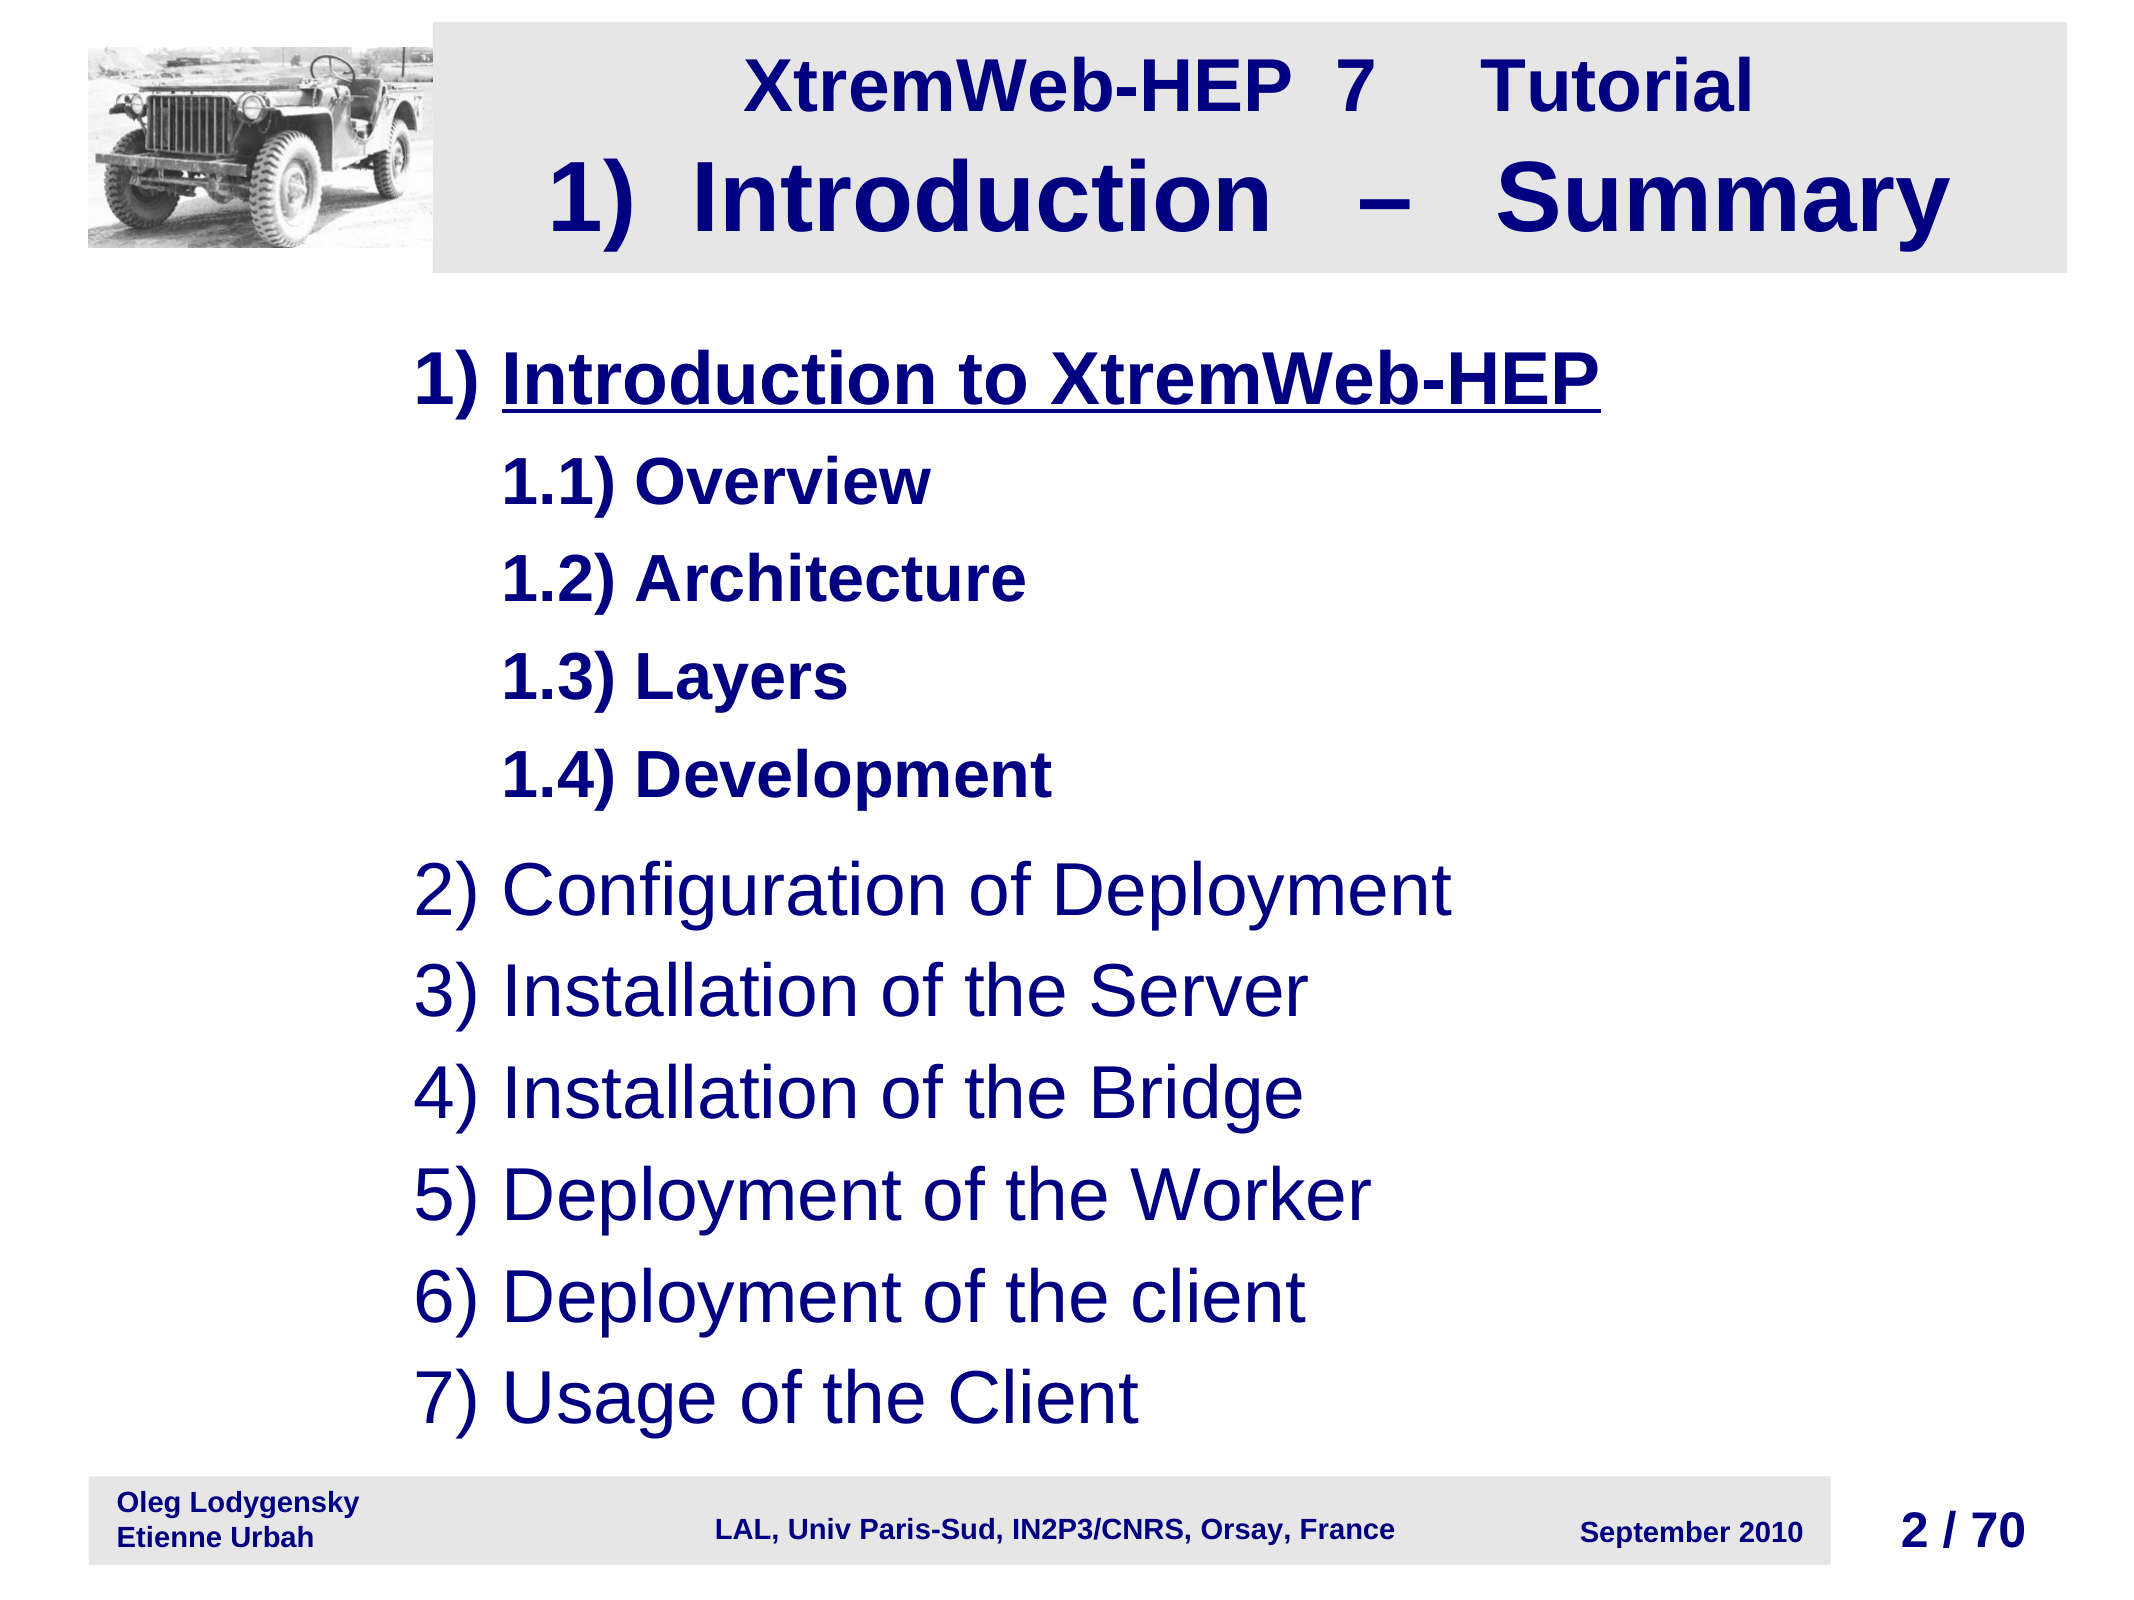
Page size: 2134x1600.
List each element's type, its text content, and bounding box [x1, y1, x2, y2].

title 1) Introduction – Summary [442, 118, 2067, 266]
text_box Introduction to XtremWeb-HEP Overview Architecture Layers Development Configuration of Deployment Installation of the Server Installation of the Bridge Deployment of the Worker Deployment of the client Usage of the Client [413, 329, 1890, 1403]
picture [88, 47, 433, 248]
